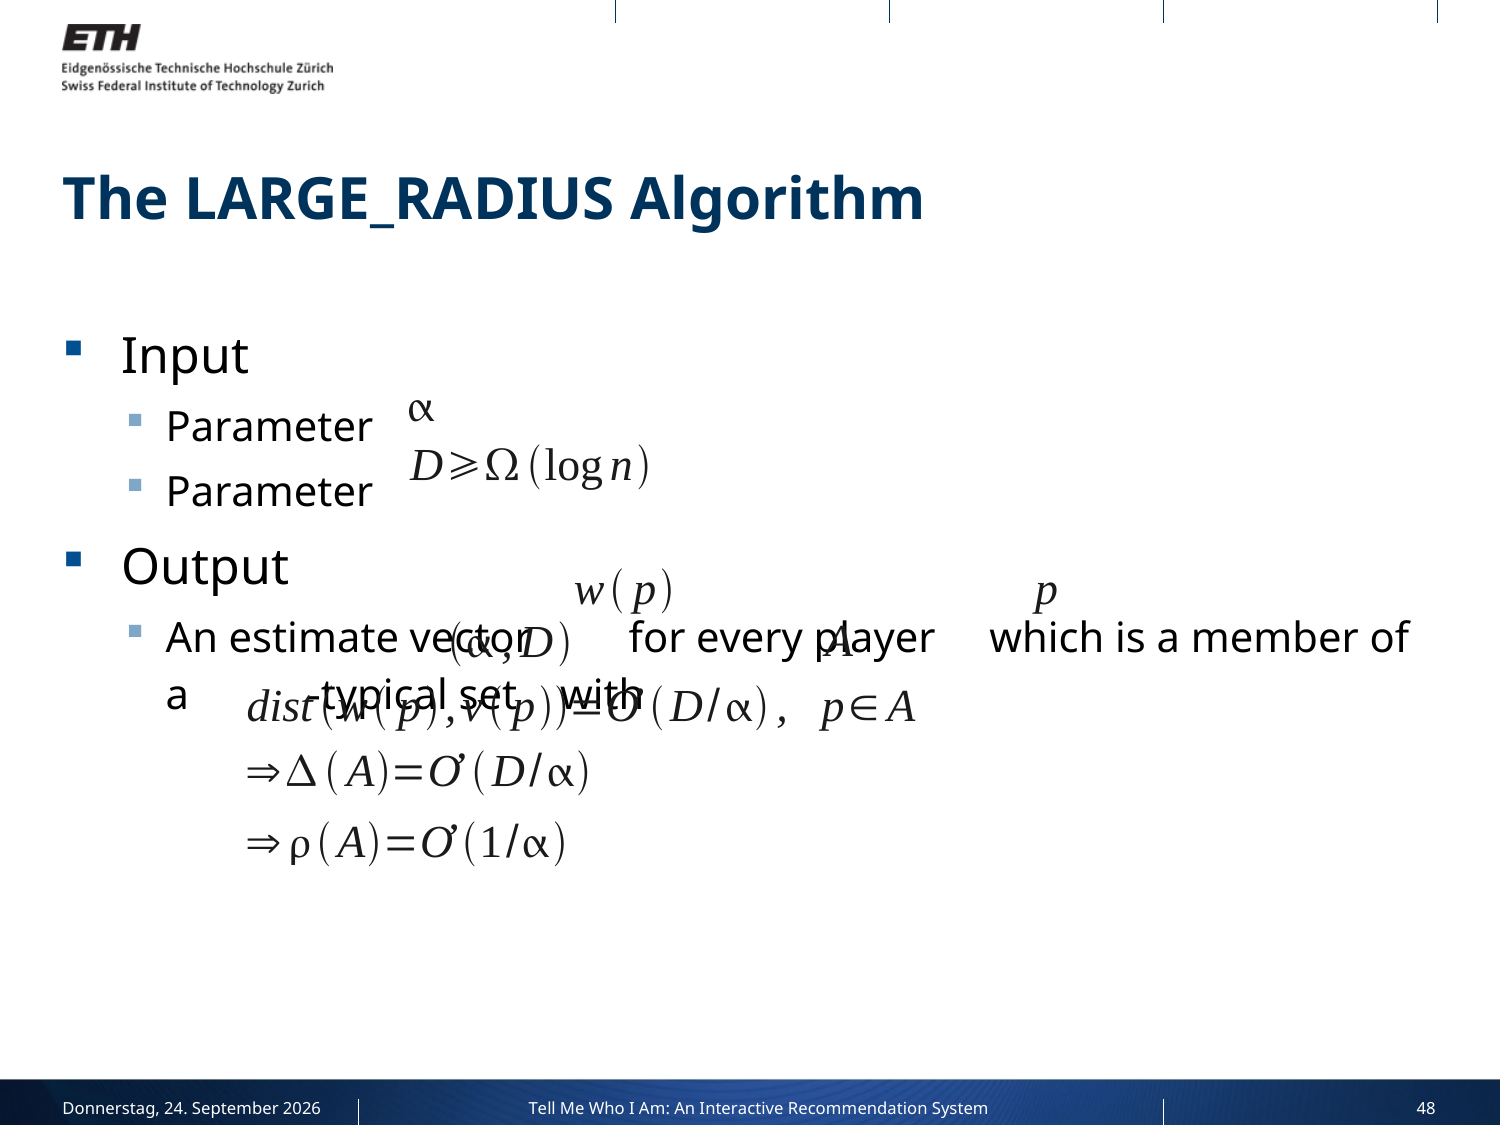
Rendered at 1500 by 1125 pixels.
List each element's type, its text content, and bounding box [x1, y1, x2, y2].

picture [0, 1078, 1500, 1125]
chart [442, 563, 681, 670]
chart [1020, 564, 1064, 615]
chart [814, 616, 859, 667]
chart [400, 439, 657, 493]
list Input Parameter Parameter Output An estimate vector for every player which is a member of a -typical set with [62, 319, 1438, 1052]
picture [62, 24, 333, 94]
chart [238, 816, 574, 870]
chart [238, 680, 921, 734]
chart [400, 380, 441, 432]
title The LARGE_RADIUS Algorithm [62, 157, 1438, 281]
chart [238, 745, 598, 799]
